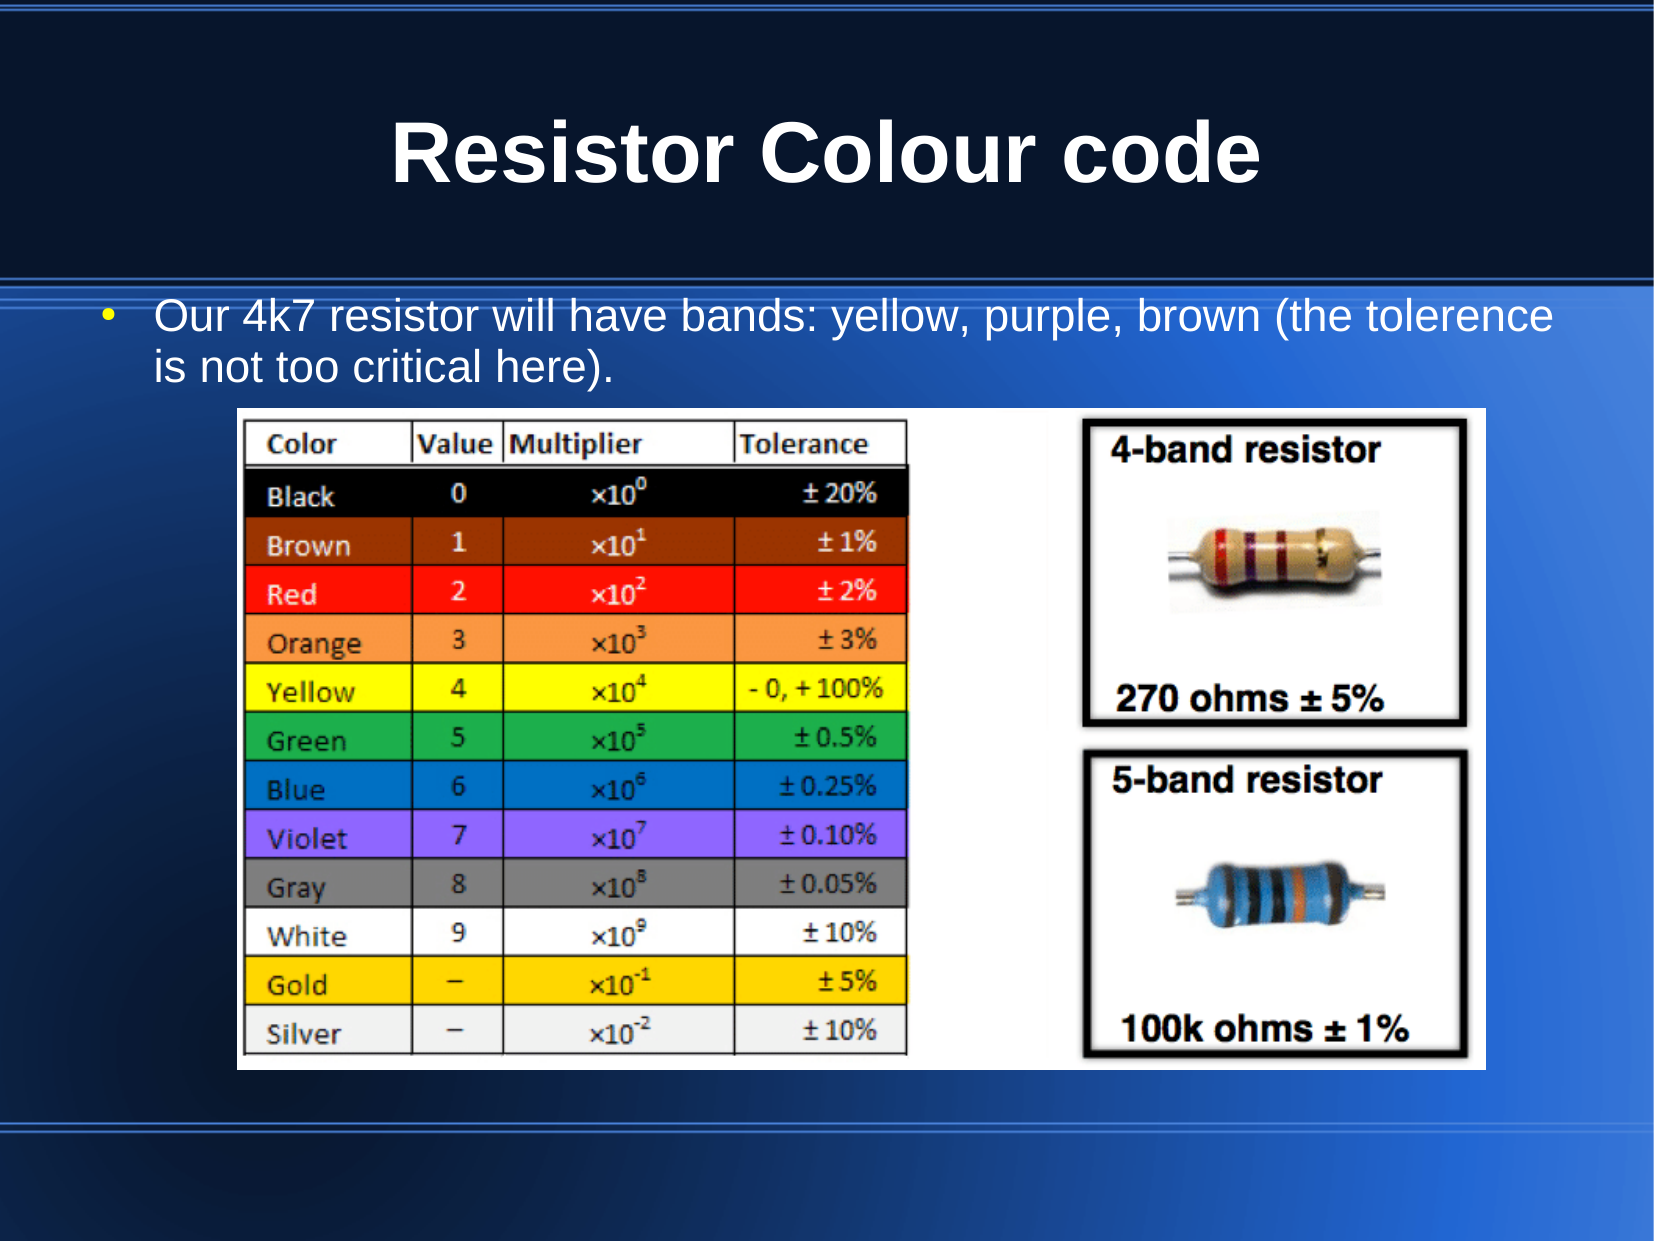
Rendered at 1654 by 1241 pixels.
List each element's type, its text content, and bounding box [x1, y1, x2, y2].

title Resistor Colour code [82, 49, 1571, 257]
list Our 4k7 resistor will have bands: yellow, purple, brown (the tolerence is not too critical here). [82, 290, 1571, 1109]
picture [0, 0, 1654, 1241]
